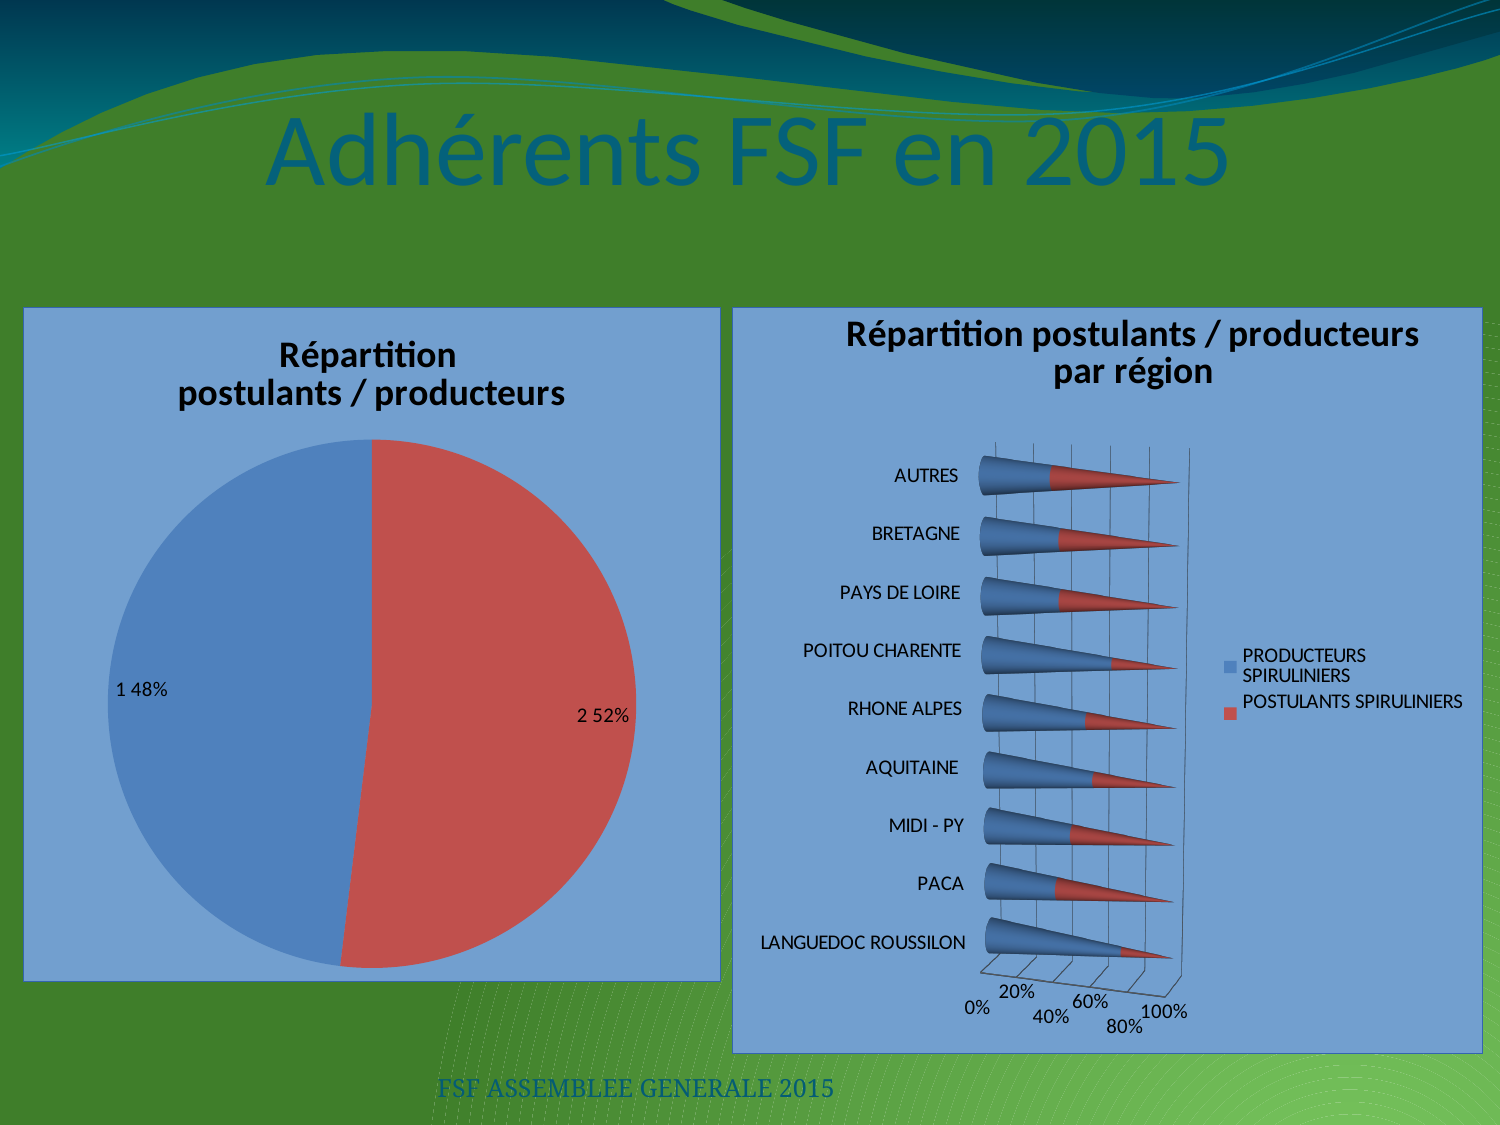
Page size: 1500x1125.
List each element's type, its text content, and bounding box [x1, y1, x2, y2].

title Adhérents FSF en 2015 [75, 19, 1426, 207]
chart [23, 307, 721, 982]
chart [732, 307, 1483, 1054]
text_box FSF ASSEMBLEE GENERALE 2015 [437, 1042, 988, 1103]
